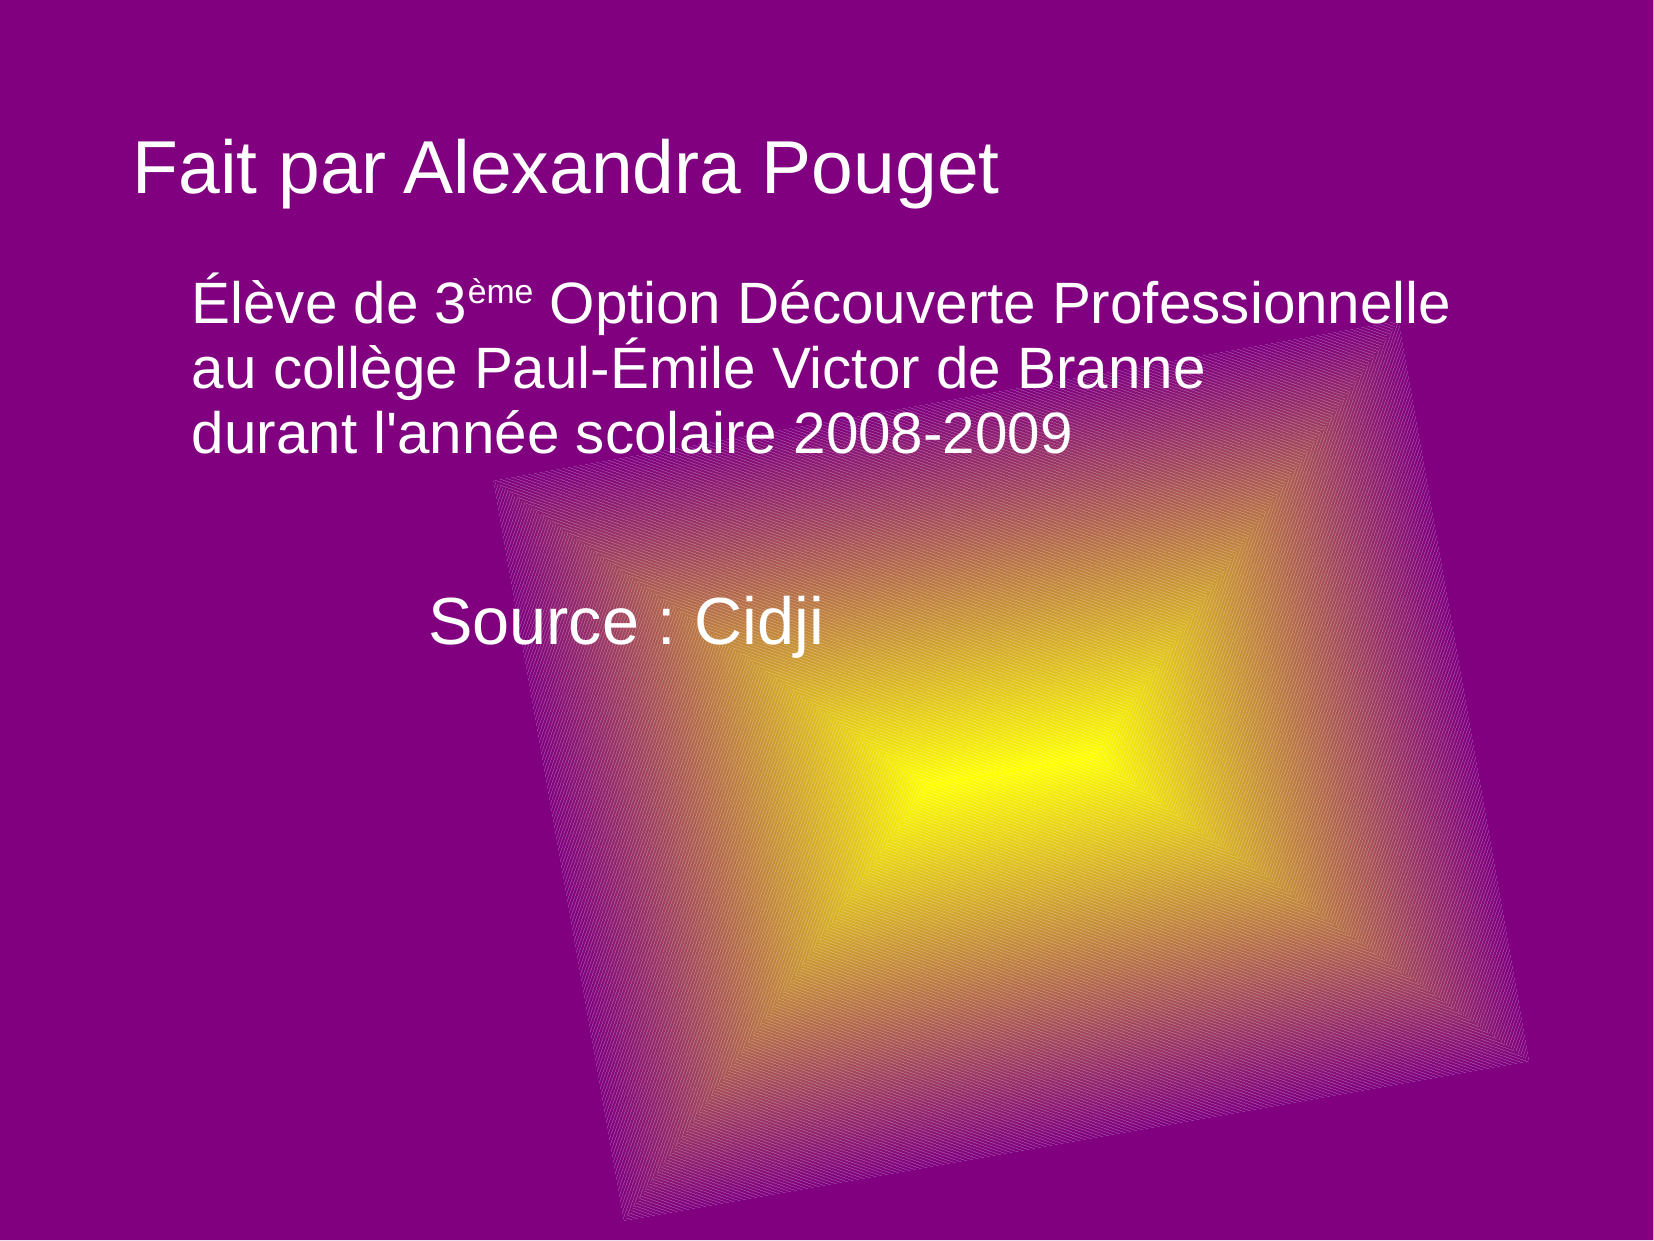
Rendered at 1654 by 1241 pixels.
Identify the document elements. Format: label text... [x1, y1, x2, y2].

text_box Source : Cidji [413, 577, 1506, 709]
text_box Élève de 3ème Option Découverte Professionnelle au collège Paul-Émile Victor de Branne durant l'année scolaire 2008-2009 [177, 263, 1654, 475]
text_box Fait par Alexandra Pouget [118, 118, 1506, 217]
